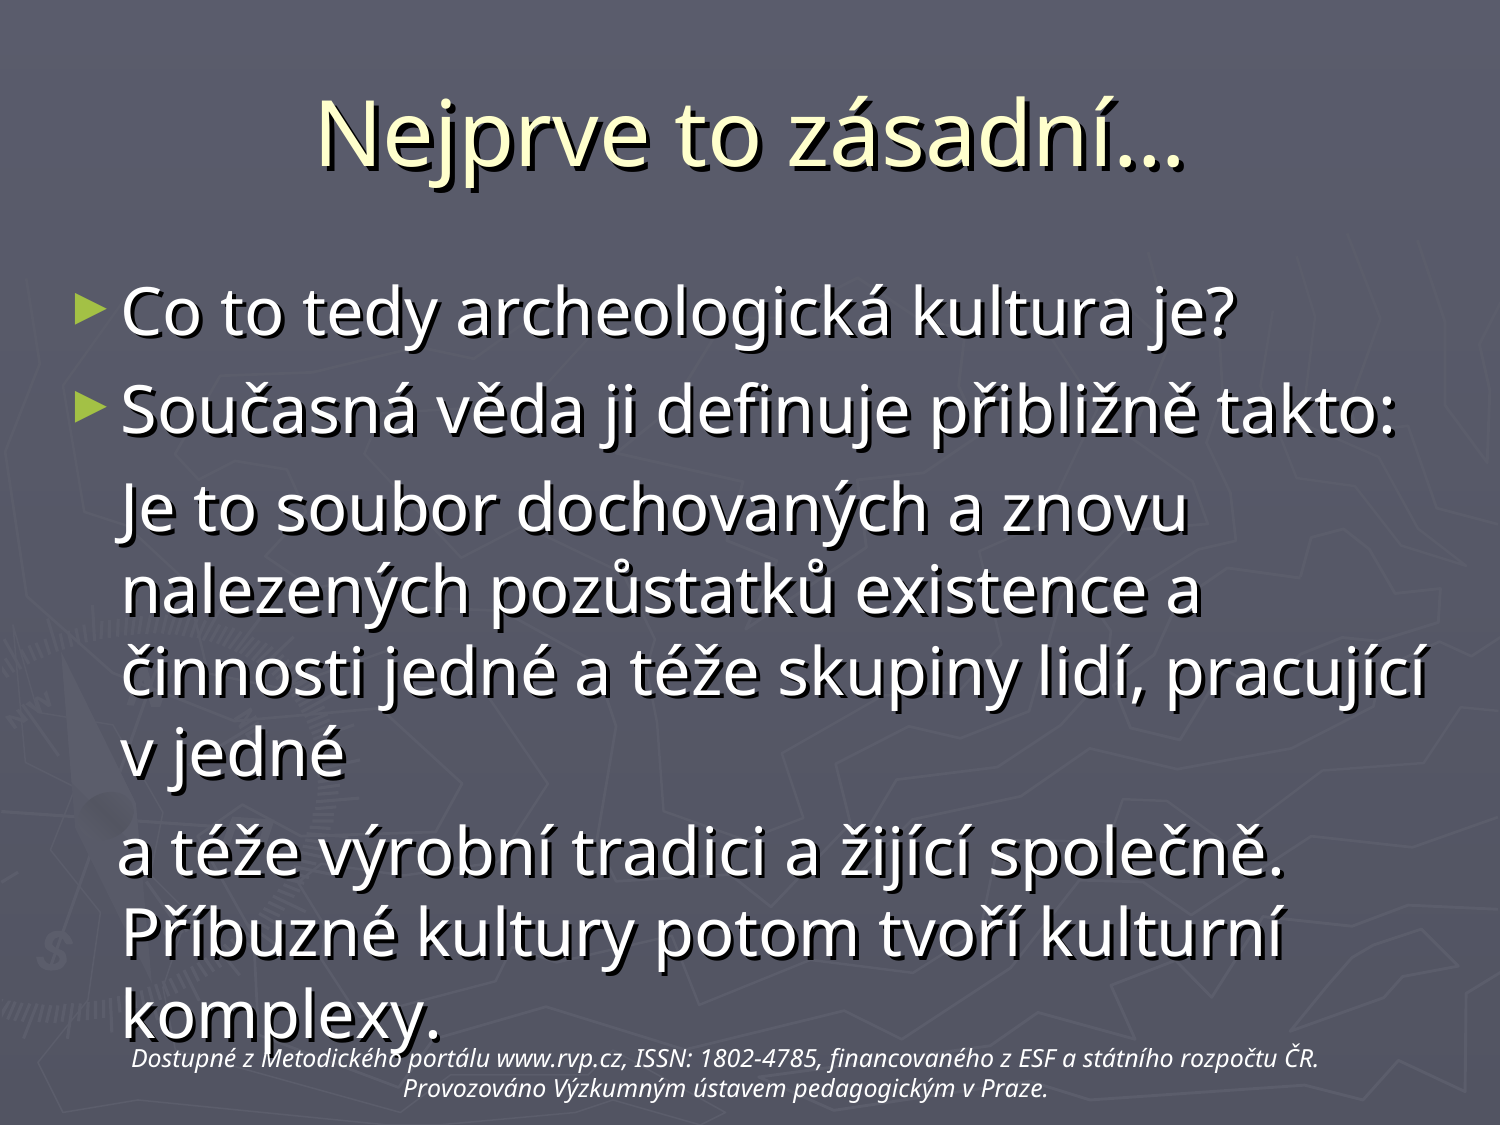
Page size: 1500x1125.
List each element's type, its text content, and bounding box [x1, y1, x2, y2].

title Nejprve to zásadní… [49, 37, 1451, 225]
list Co to tedy archeologická kultura je? Současná věda ji definuje přibližně takto: Je to soubor dochovaných a znovu nalezených pozůstatků existence a činnosti jedné a téže skupiny lidí, pracující v jedné a téže výrobní tradici a žijící společně. Příbuzné kultury potom tvoří kulturní komplexy. [49, 262, 1451, 1001]
text_box Dostupné z Metodického portálu www.rvp.cz, ISSN: 1802-4785, financovaného z ESF a státního rozpočtu ČR. Provozováno Výzkumným ústavem pedagogickým v Praze. [105, 1042, 1348, 1103]
